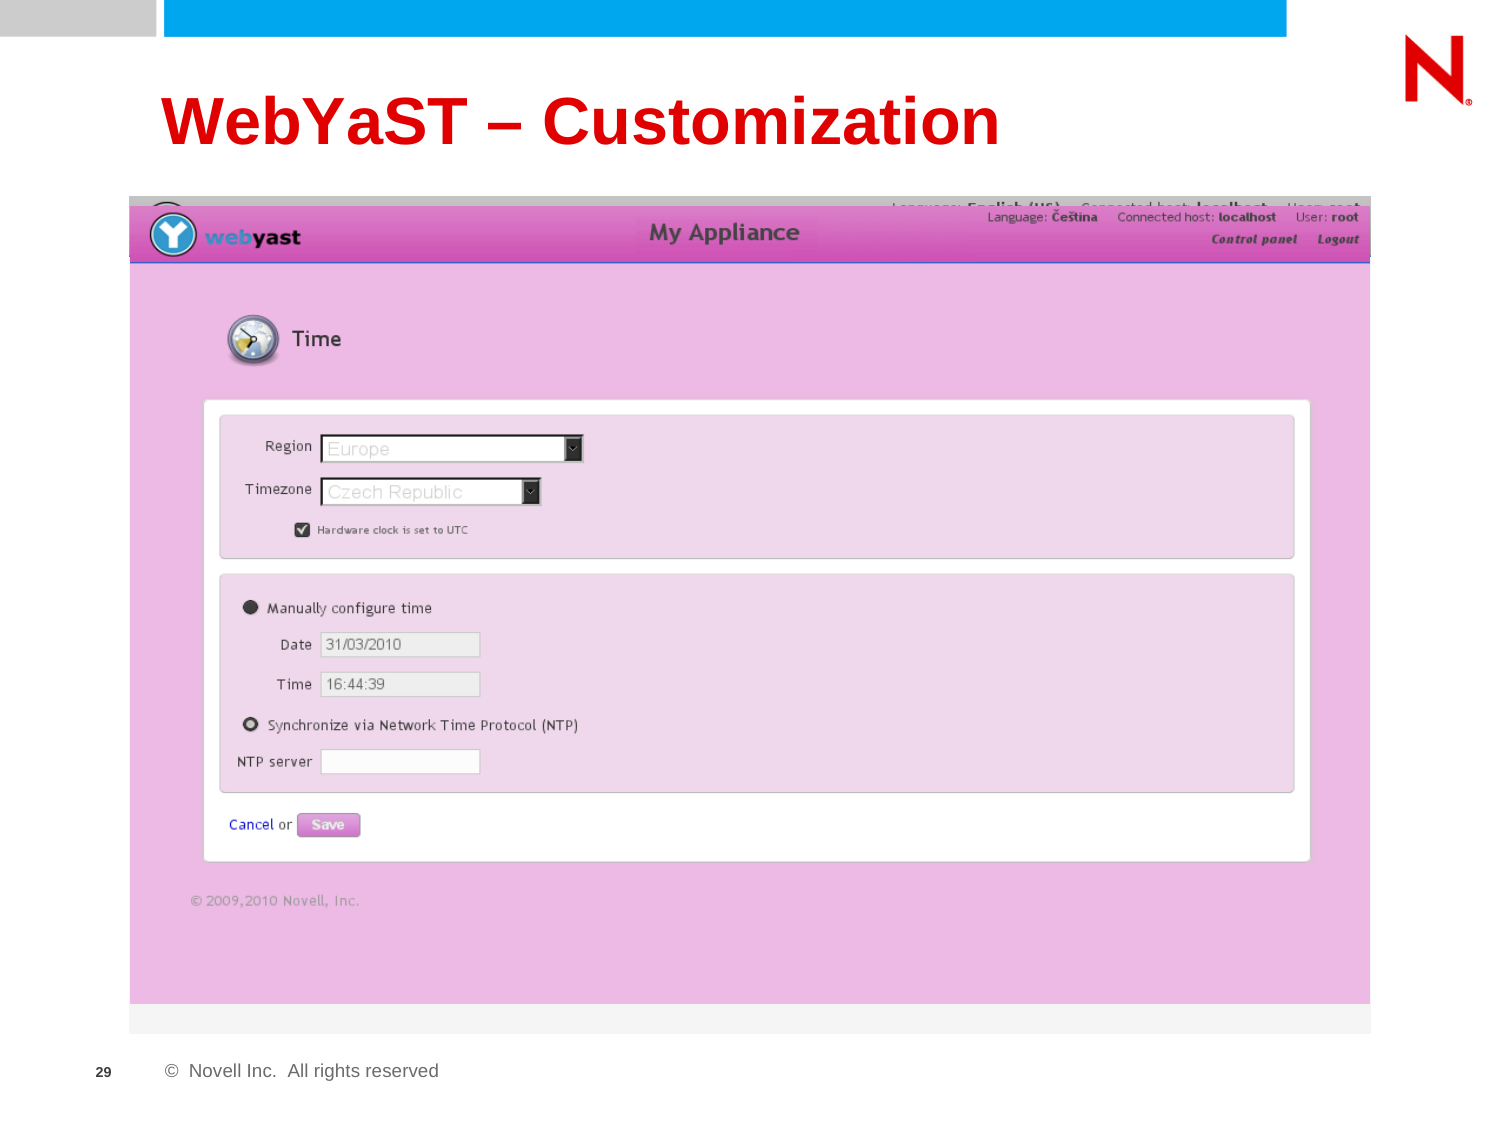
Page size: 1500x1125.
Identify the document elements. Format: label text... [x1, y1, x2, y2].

picture [1403, 32, 1473, 107]
picture [129, 196, 1371, 1034]
title WebYaST – Customization [161, 41, 1383, 205]
